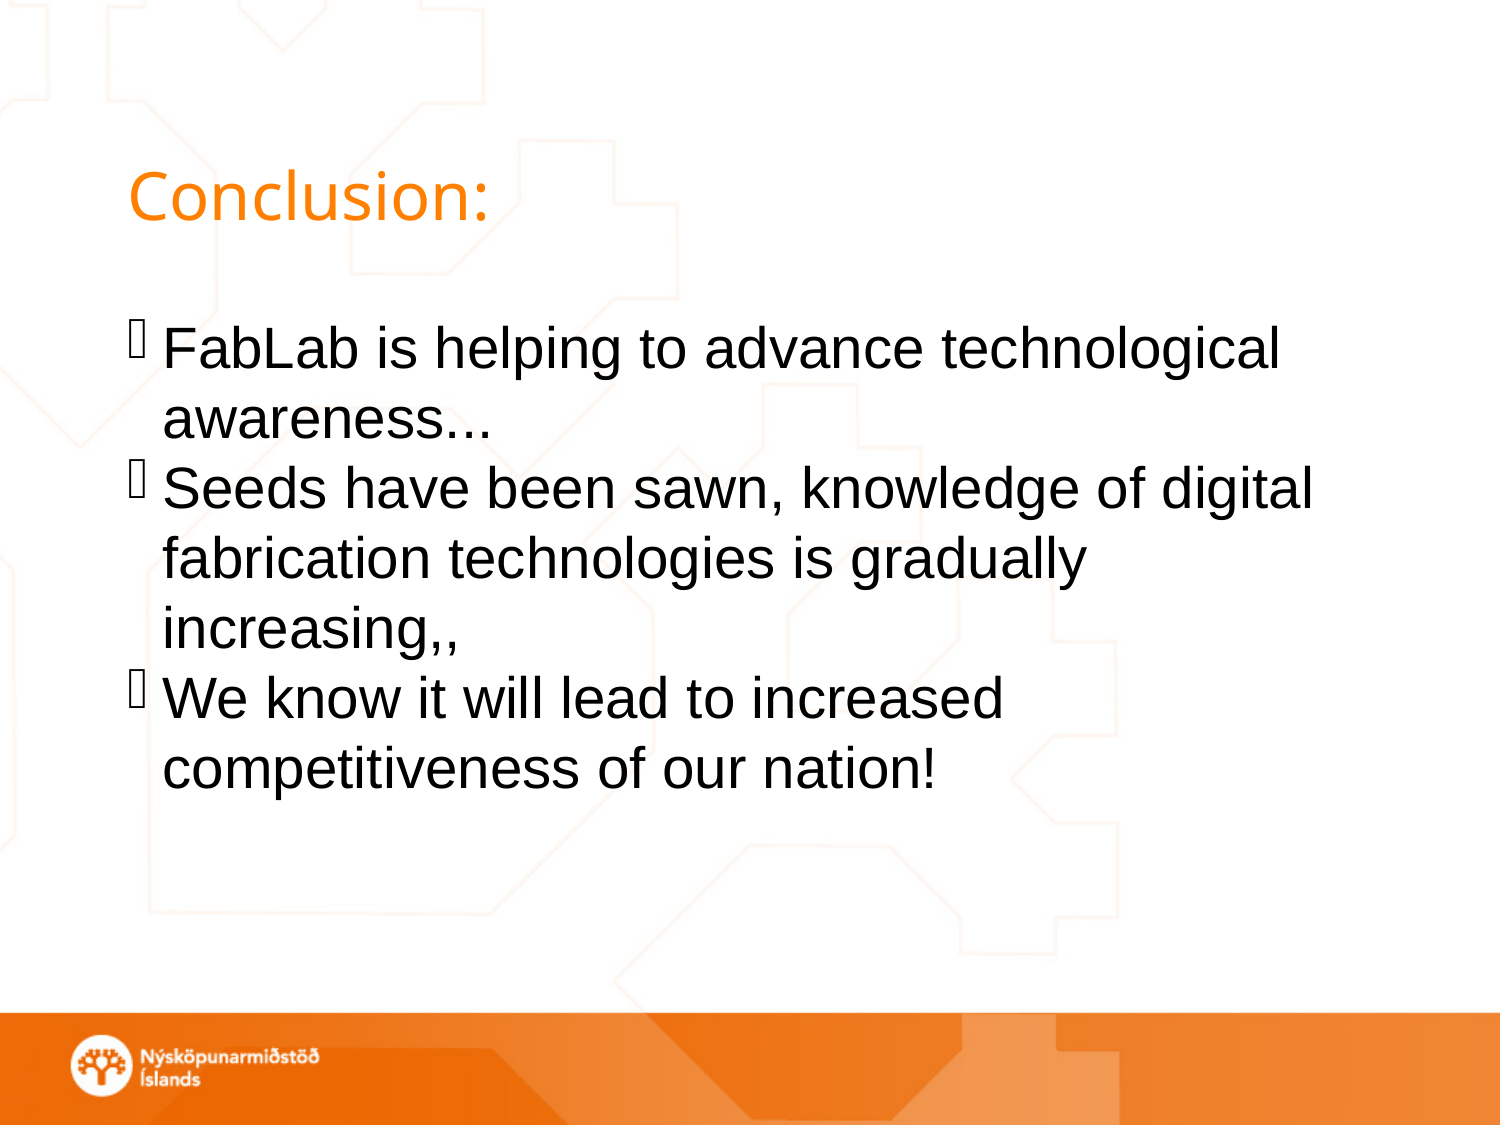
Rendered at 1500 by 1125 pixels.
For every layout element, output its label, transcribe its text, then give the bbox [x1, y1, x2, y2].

text_box Conclusion: [112, 99, 1388, 288]
picture [0, 0, 1500, 1125]
text_box FabLab is helping to advance technological awareness... Seeds have been sawn, knowledge of digital fabrication technologies is gradually increasing,, We know it will lead to increased competitiveness of our nation! [112, 302, 1388, 978]
